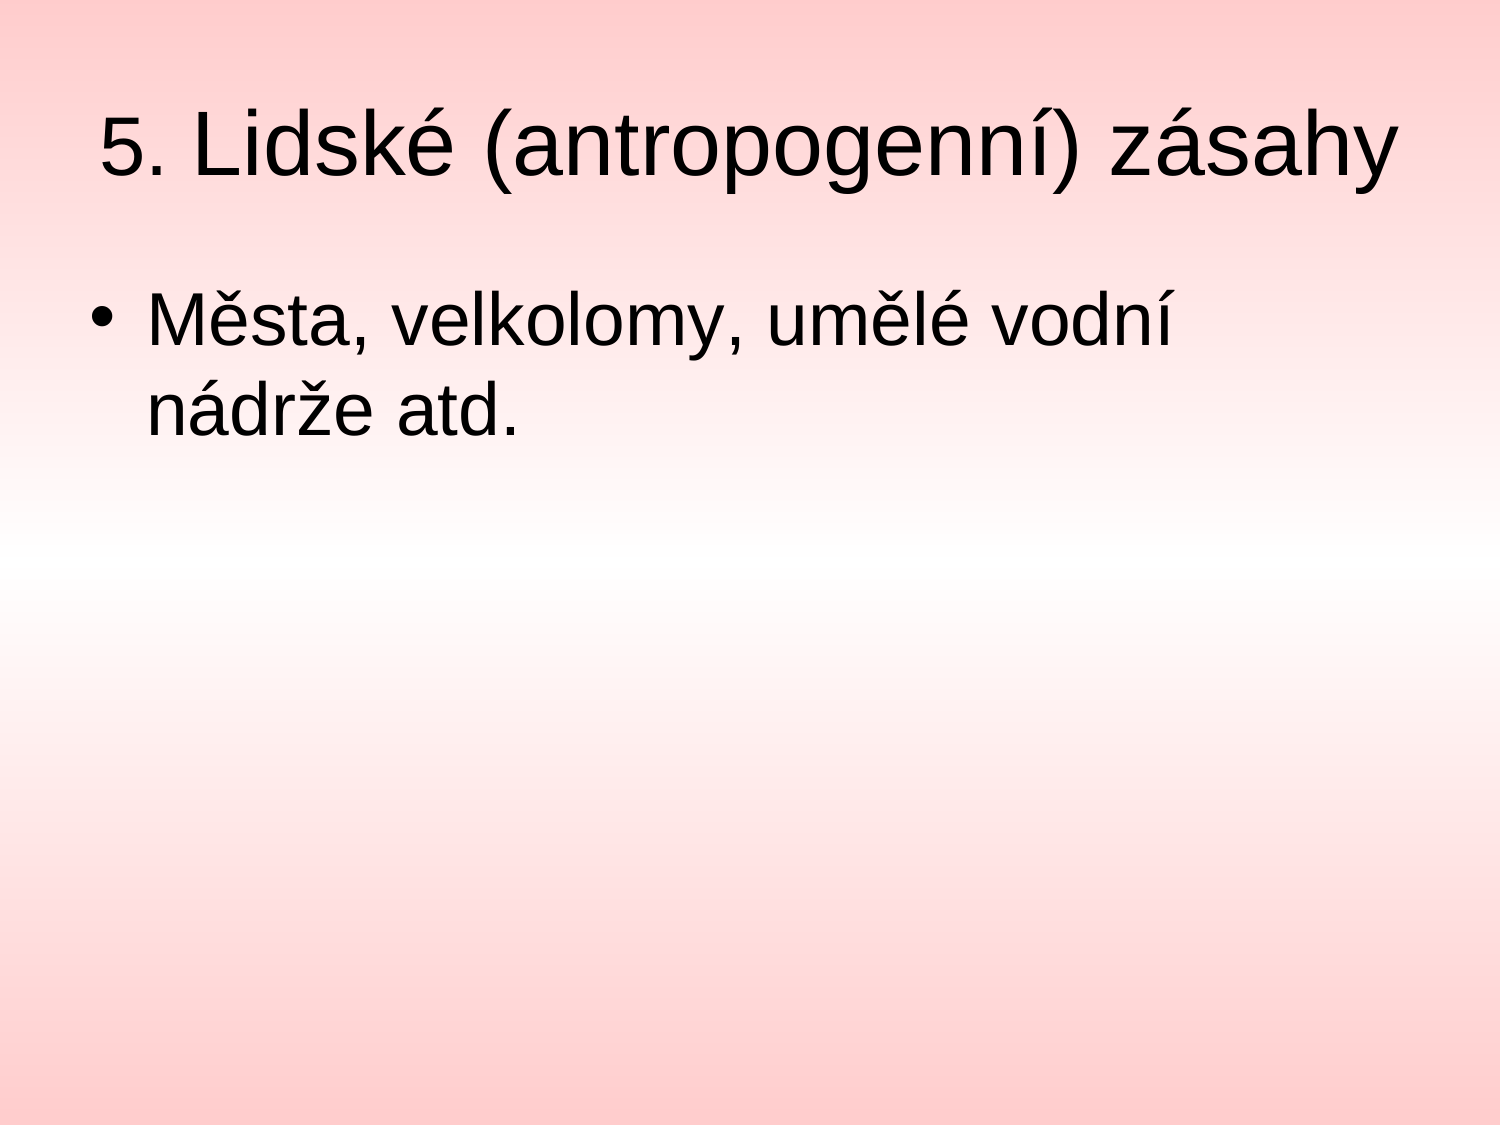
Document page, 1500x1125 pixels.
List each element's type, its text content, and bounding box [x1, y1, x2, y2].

list Města, velkolomy, umělé vodní nádrže atd. [75, 262, 1426, 1006]
title 5. Lidské (antropogenní) zásahy [75, 45, 1426, 233]
